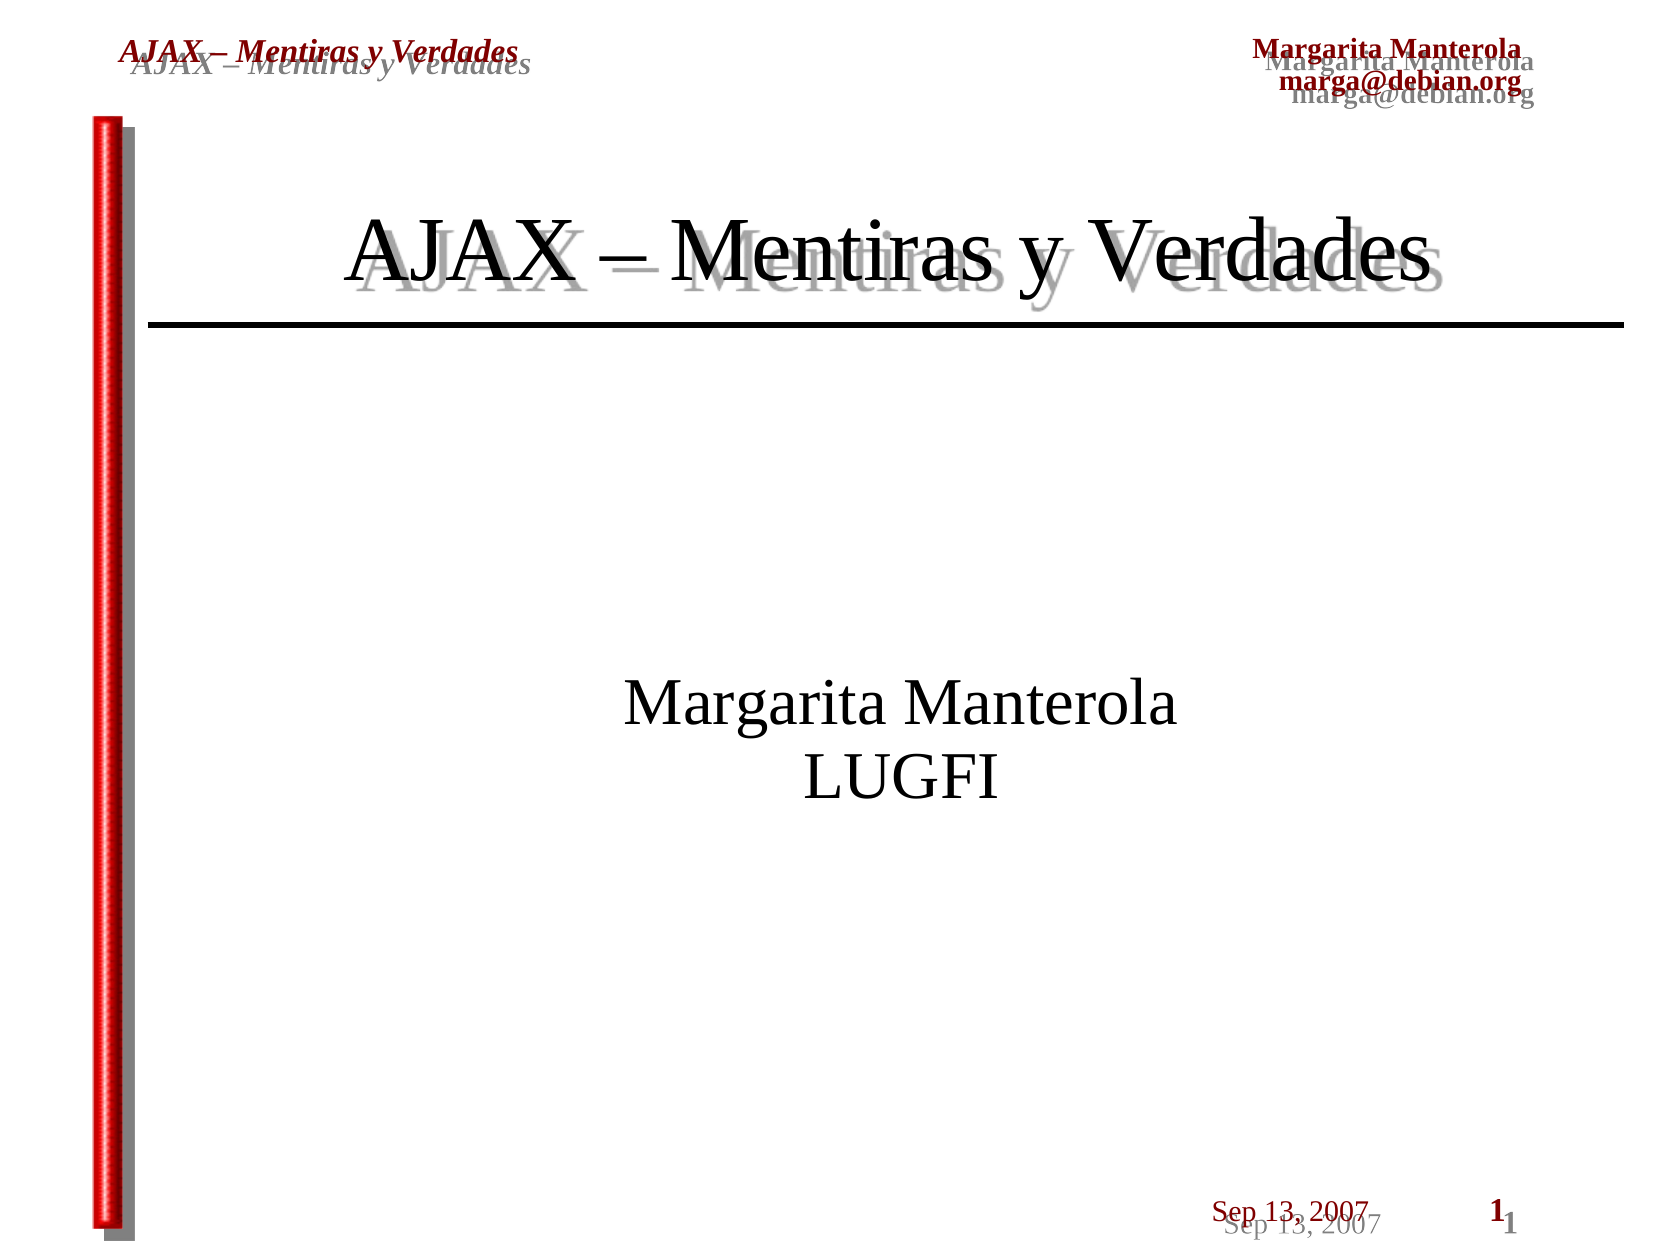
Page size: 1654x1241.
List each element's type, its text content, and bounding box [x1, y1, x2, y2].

title AJAX – Mentiras y Verdades [137, 171, 1642, 327]
subtitle Margarita Manterola LUGFI [149, 344, 1654, 1134]
picture [94, 117, 122, 1228]
